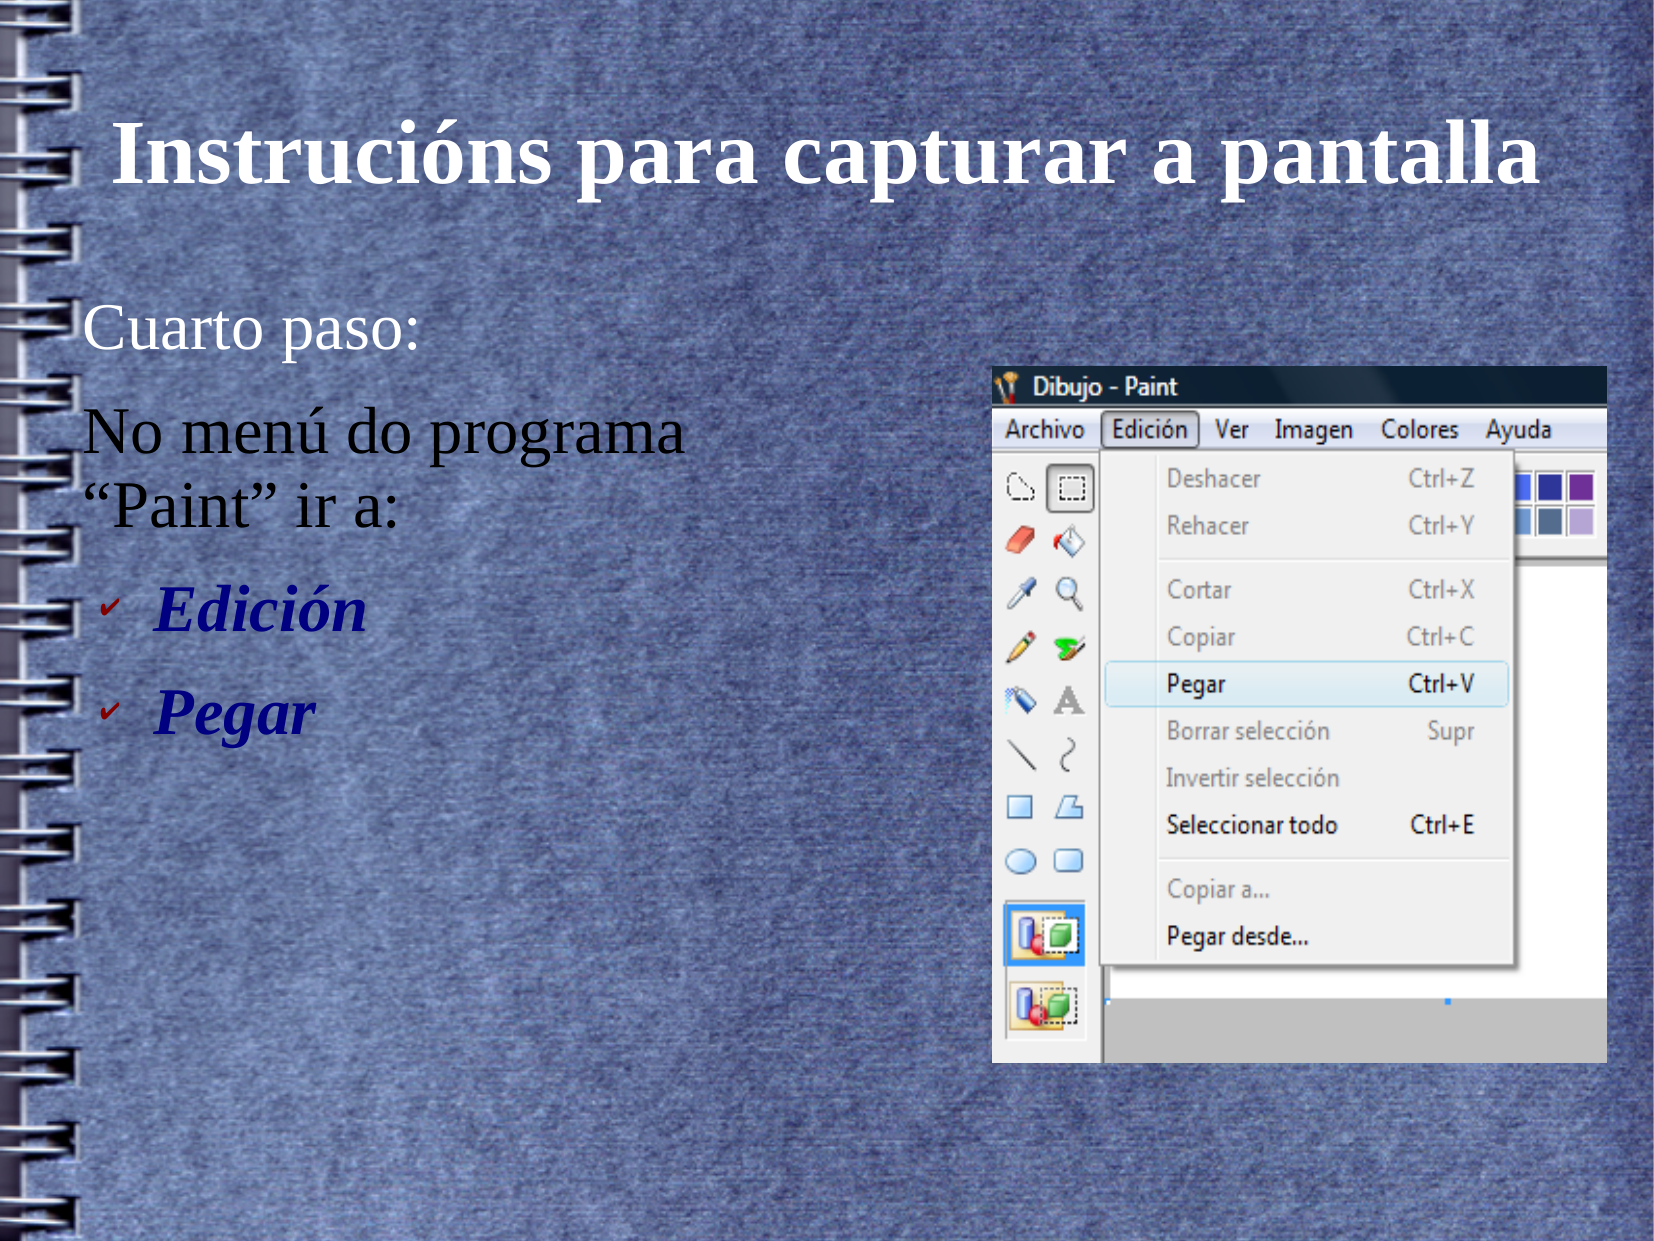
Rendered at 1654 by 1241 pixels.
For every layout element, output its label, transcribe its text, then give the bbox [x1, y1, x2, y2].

list [845, 290, 1572, 1109]
picture [0, 0, 1654, 1241]
list Cuarto paso: No menú do programa “Paint” ir a: Edición Pegar [82, 290, 809, 1109]
title Instrucións para capturar a pantalla [82, 49, 1571, 257]
